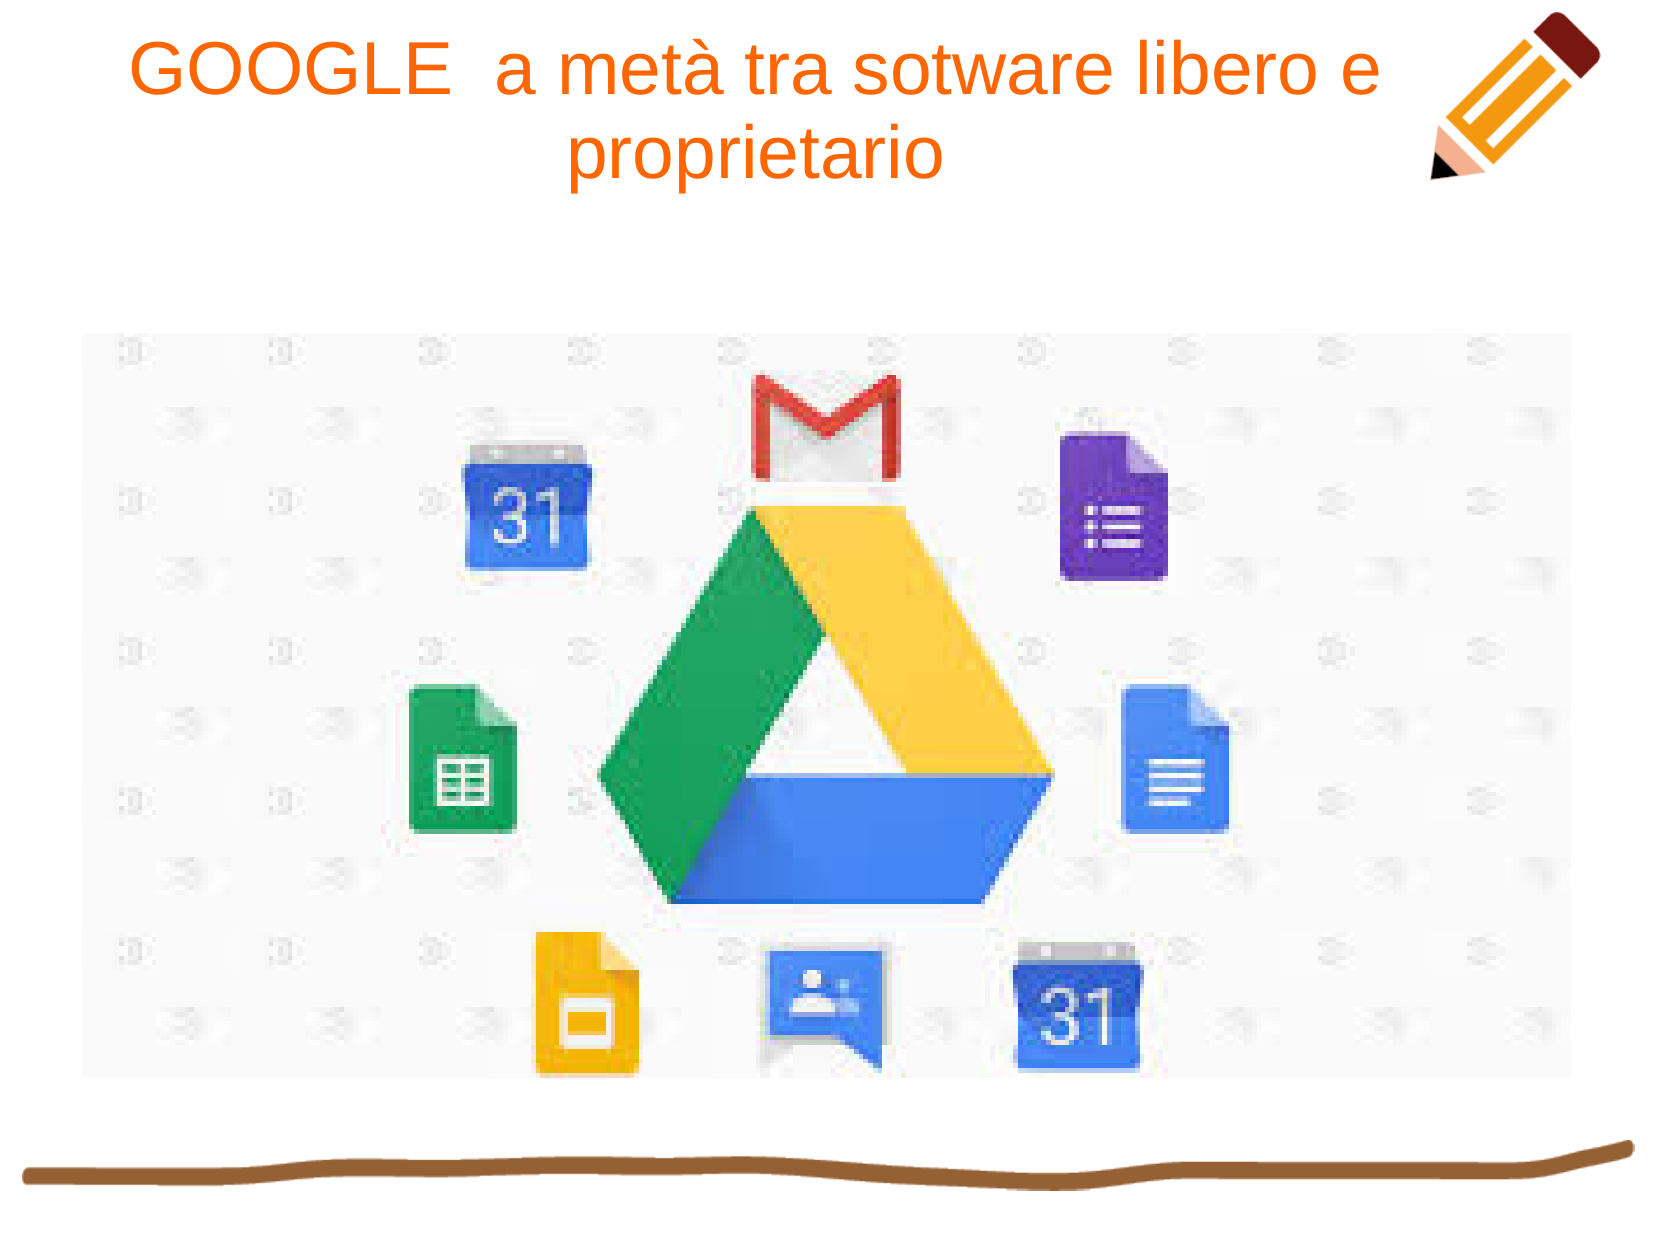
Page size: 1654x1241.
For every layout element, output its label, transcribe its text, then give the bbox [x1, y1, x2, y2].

picture [1430, 12, 1601, 181]
title GOOGLE a metà tra sotware libero e proprietario [82, 26, 1430, 195]
picture [82, 333, 1571, 1078]
picture [22, 1140, 1635, 1191]
